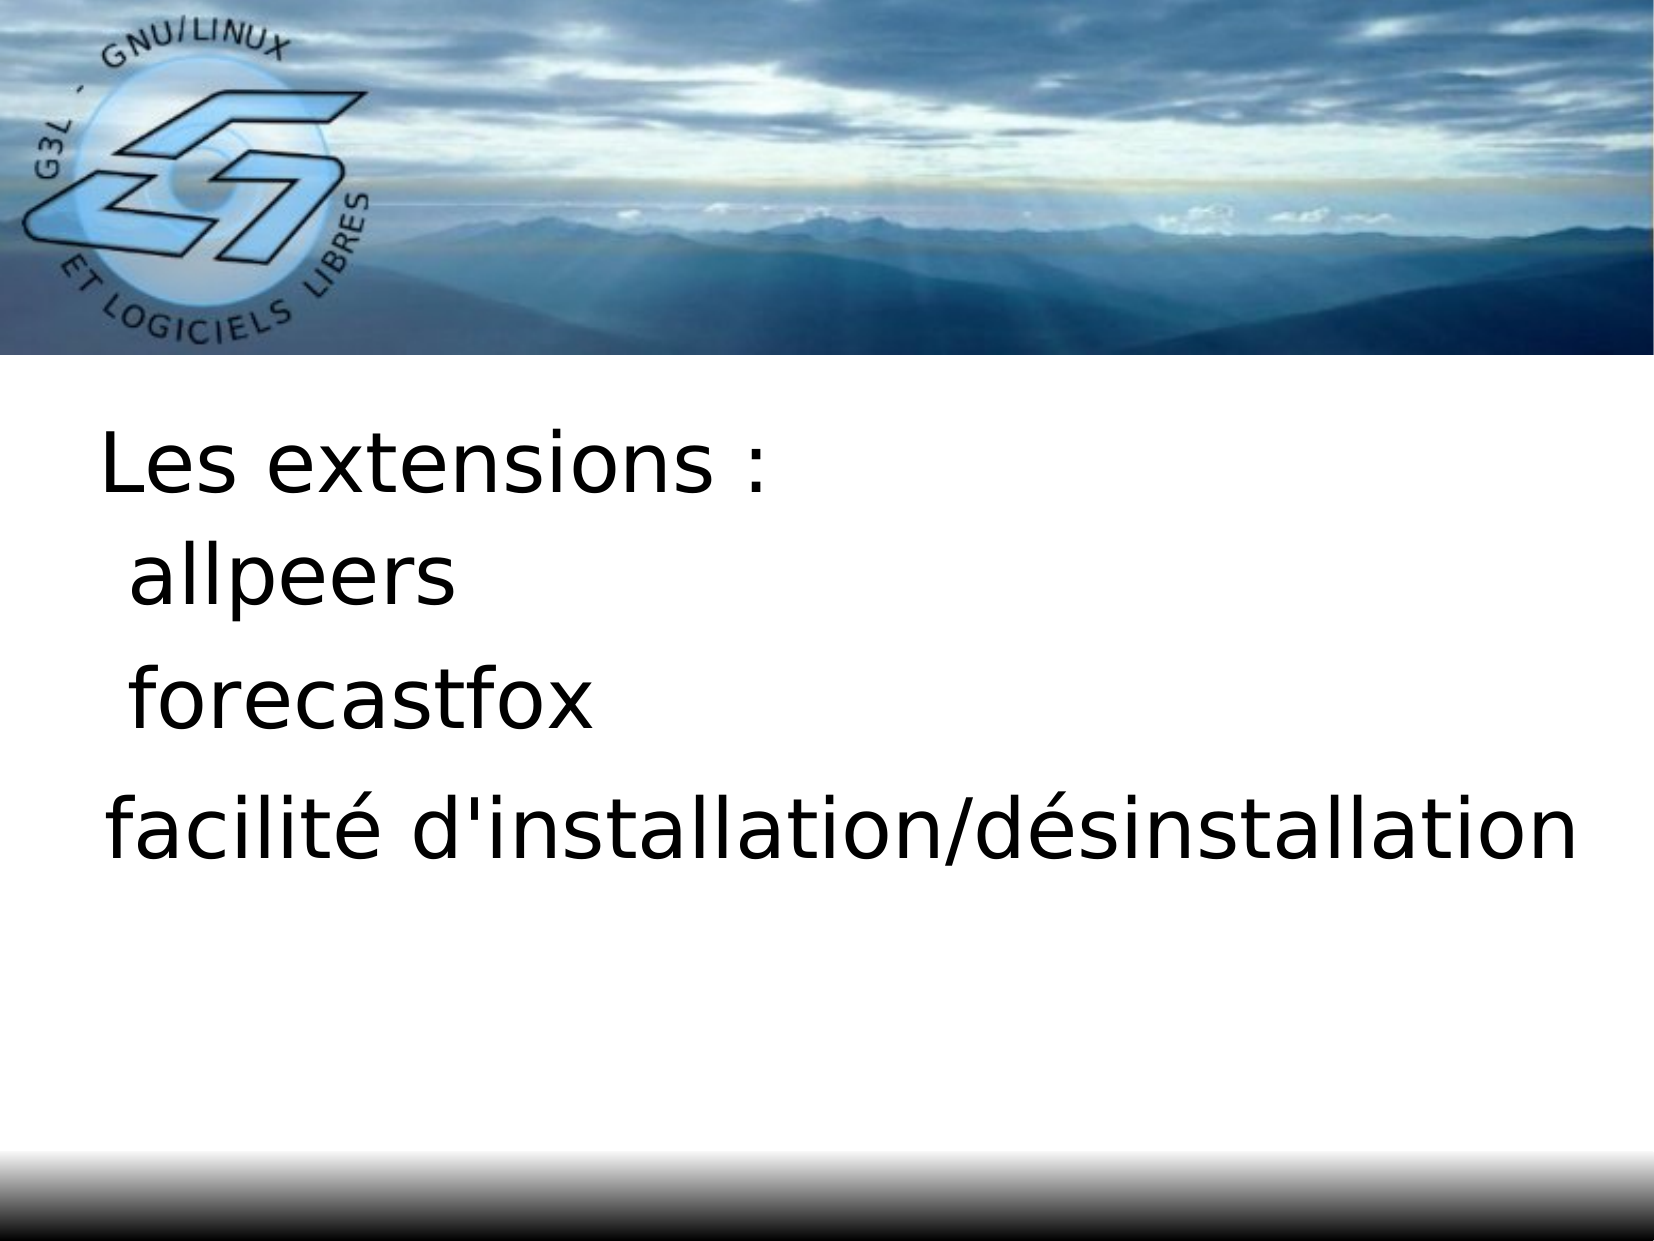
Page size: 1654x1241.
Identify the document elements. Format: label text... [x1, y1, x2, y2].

text_box Les extensions : [83, 407, 786, 520]
text_box [0, 1151, 1654, 1241]
text_box allpeers [86, 520, 530, 632]
text_box forecastfox [86, 644, 667, 756]
picture [0, 0, 1654, 355]
text_box facilité d'installation/désinstallation [63, 773, 1654, 886]
